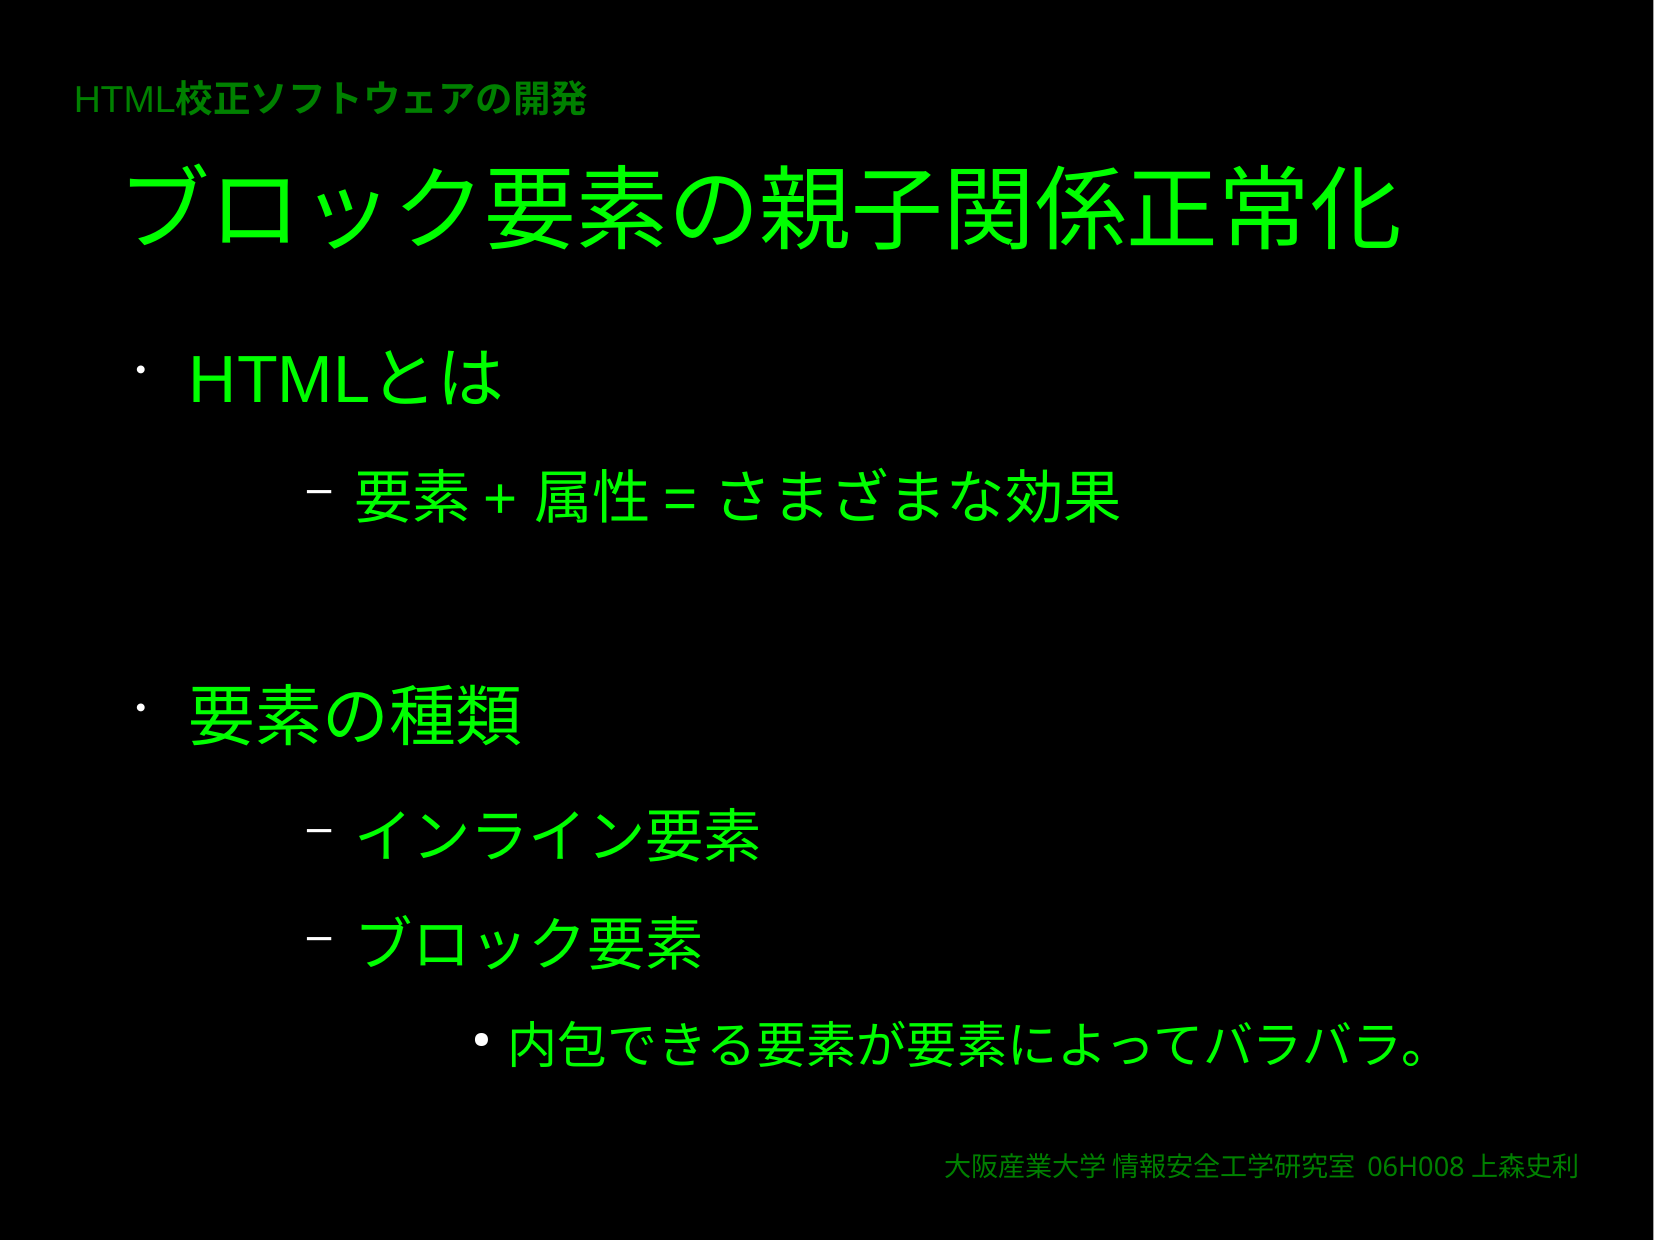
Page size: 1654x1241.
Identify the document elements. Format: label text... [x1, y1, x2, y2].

list HTMLとは 要素 + 属性 = さまざまな効果 要素の種類 インライン要素 ブロック要素 内包できる要素が要素によってバラバラ。 [118, 324, 1595, 1078]
title ブロック要素の親子関係正常化 [118, 152, 1601, 252]
